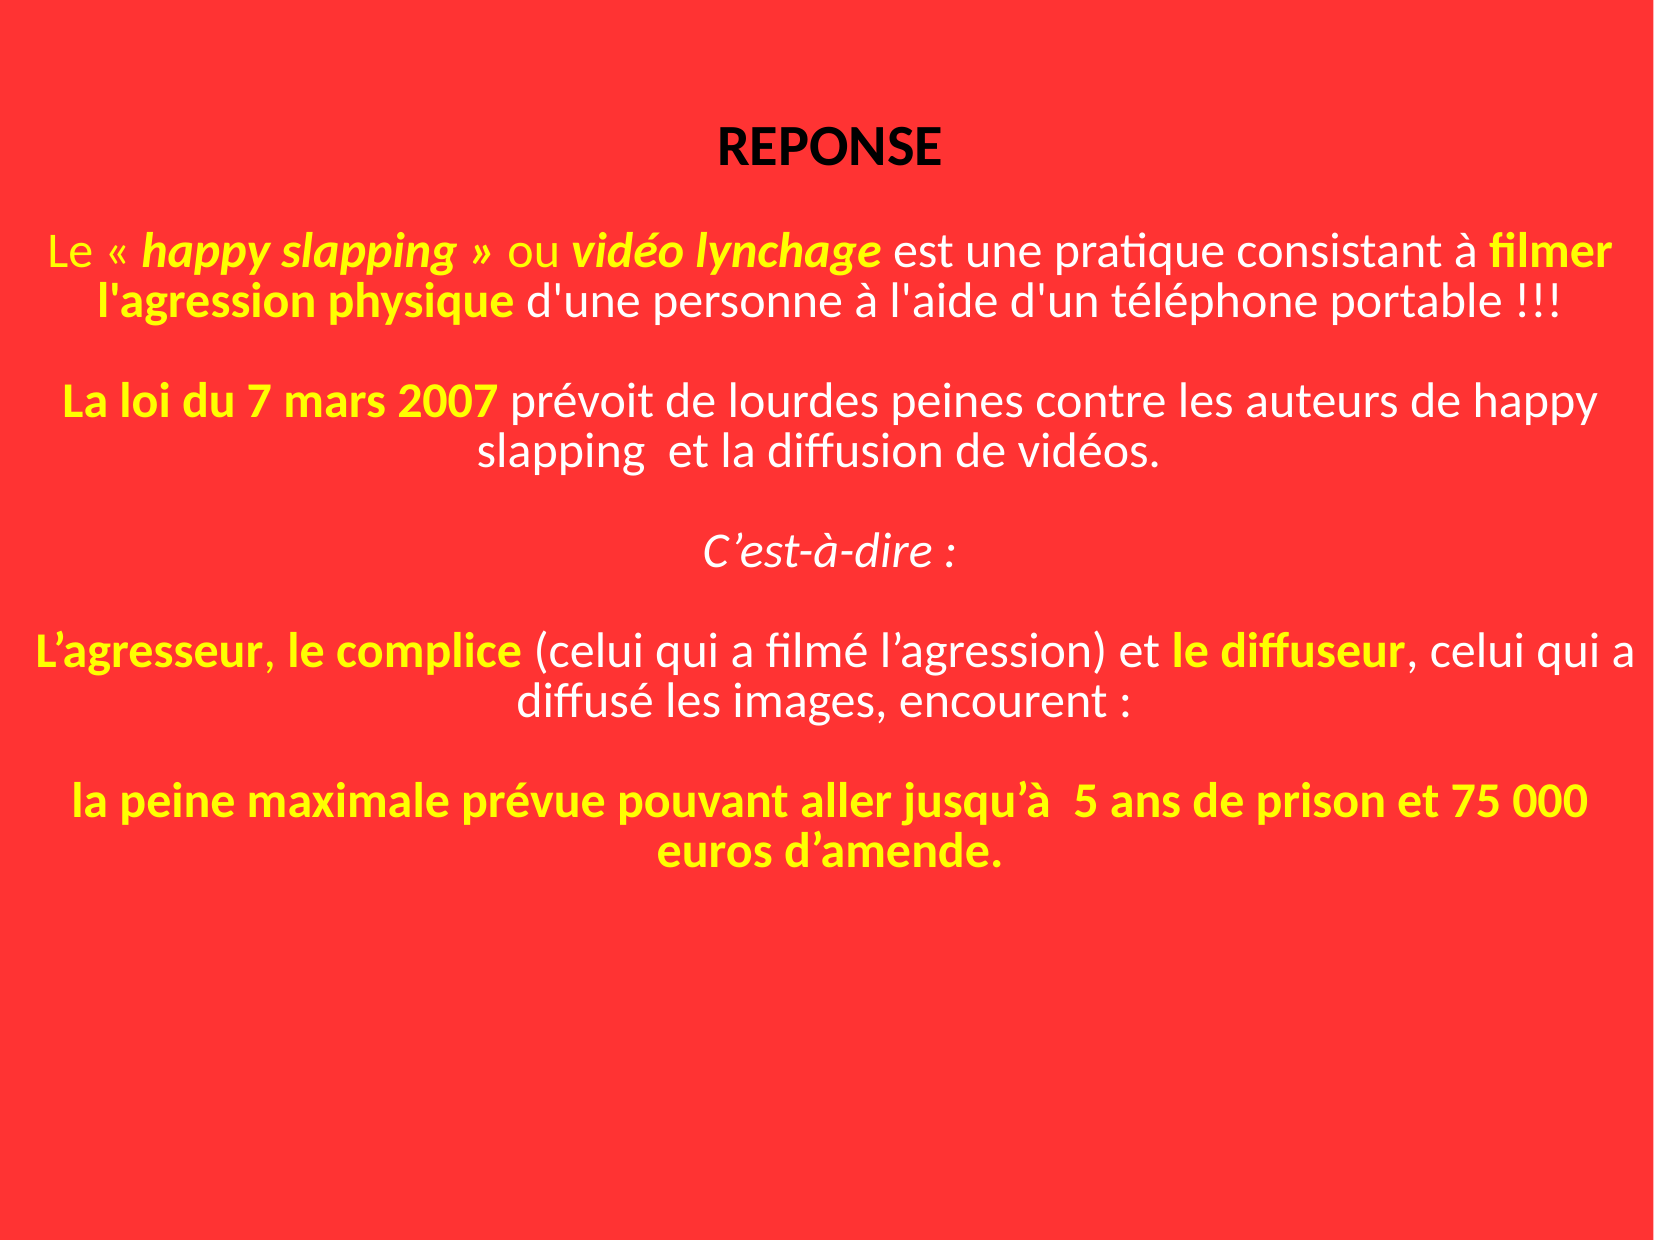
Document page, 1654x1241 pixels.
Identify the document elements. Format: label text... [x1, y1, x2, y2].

text_box REPONSE Le « happy slapping » ou vidéo lynchage est une pratique consistant à filmer l'agression physique d'une personne à l'aide d'un téléphone portable !!! La loi du 7 mars 2007 prévoit de lourdes peines contre les auteurs de happy slapping et la diffusion de vidéos. C’est-à-dire : L’agresseur, le complice (celui qui a filmé l’agression) et le diffuseur, celui qui a diffusé les images, encourent : la peine maximale prévue pouvant aller jusqu’à 5 ans de prison et 75 000 euros d’amende. [6, 114, 1654, 1126]
